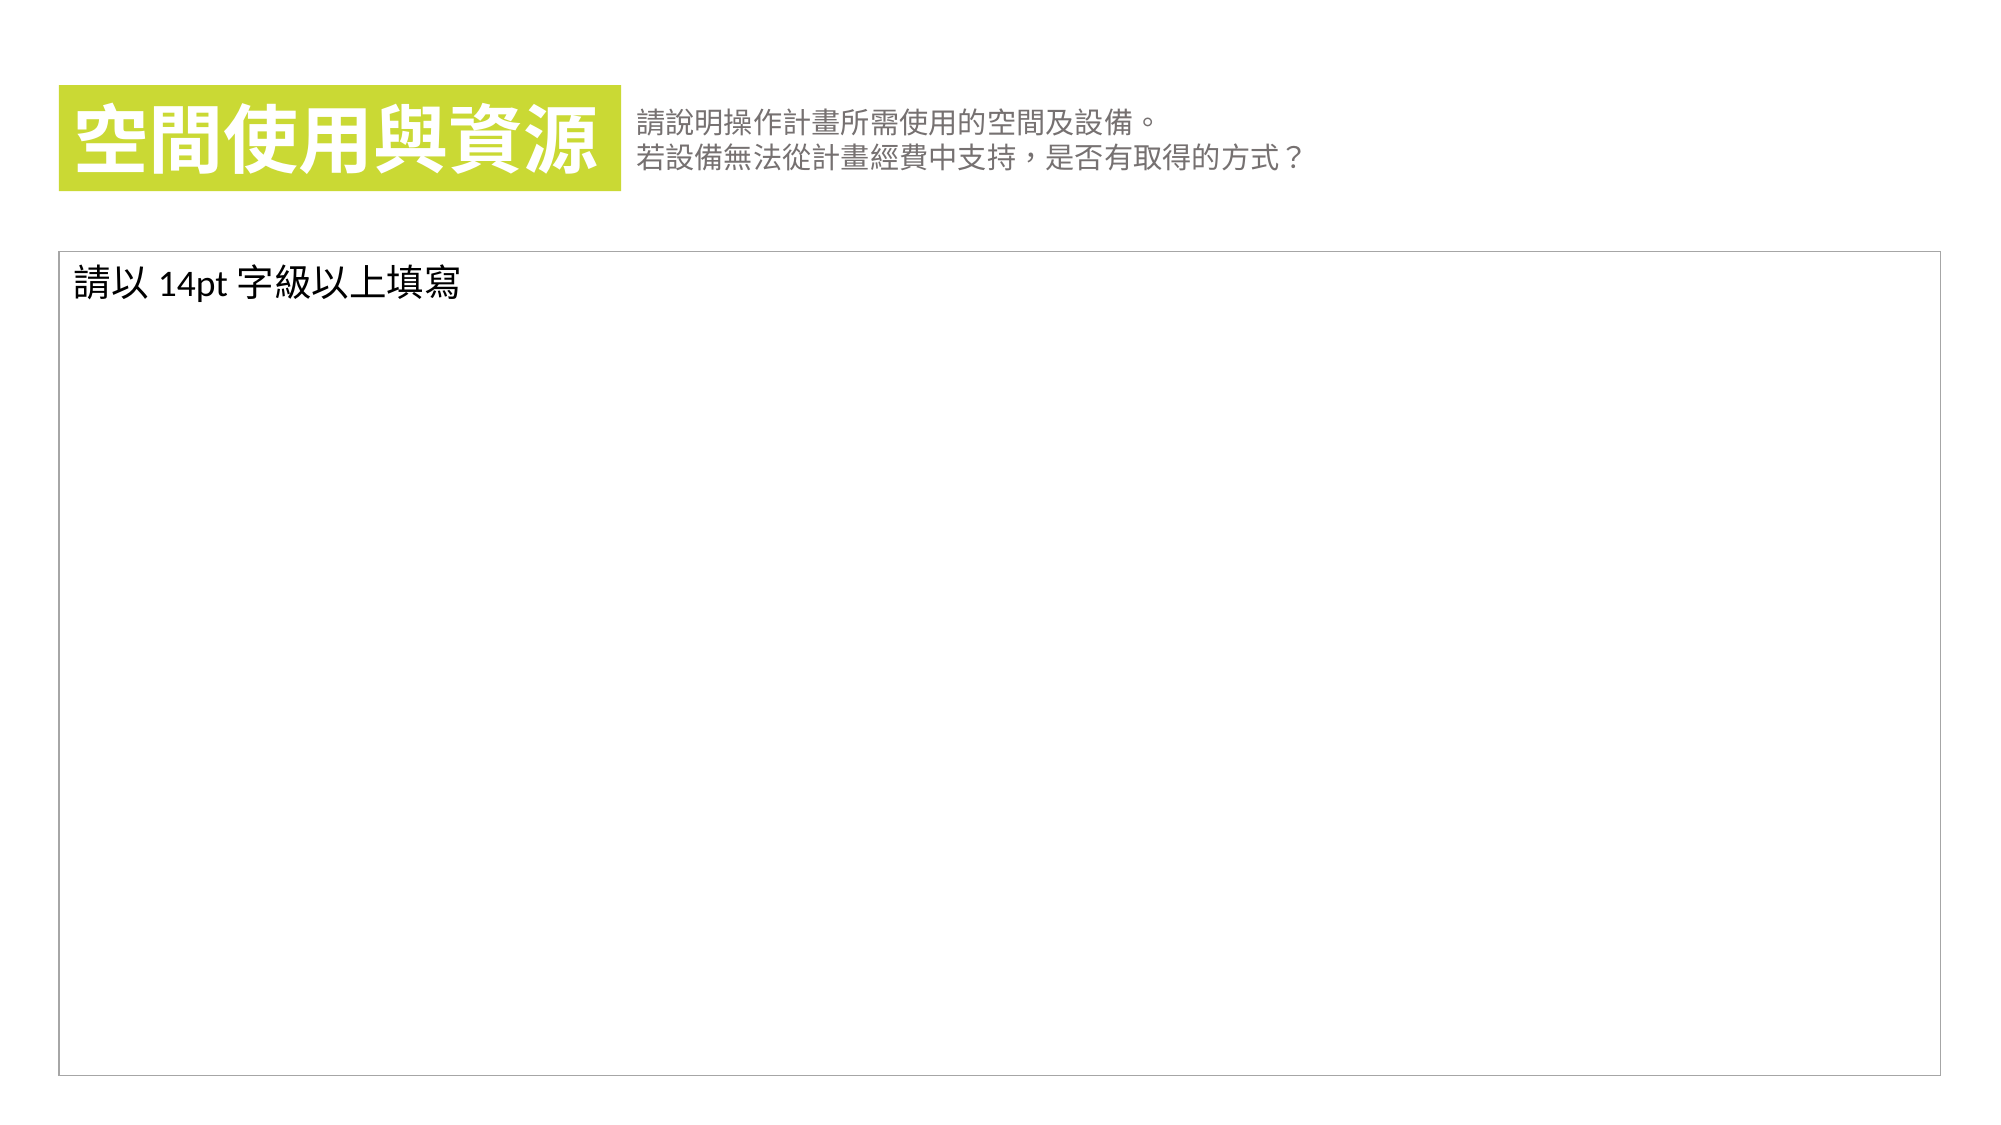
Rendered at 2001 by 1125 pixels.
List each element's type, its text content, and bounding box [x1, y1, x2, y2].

text_box 請以14pt字級以上填寫 [58, 251, 1941, 1076]
text_box 空間使用與資源 [58, 85, 622, 192]
text_box 請說明操作計畫所需使用的空間及設備。 若設備無法從計畫經費中支持，是否有取得的方式？ [622, 97, 1448, 183]
